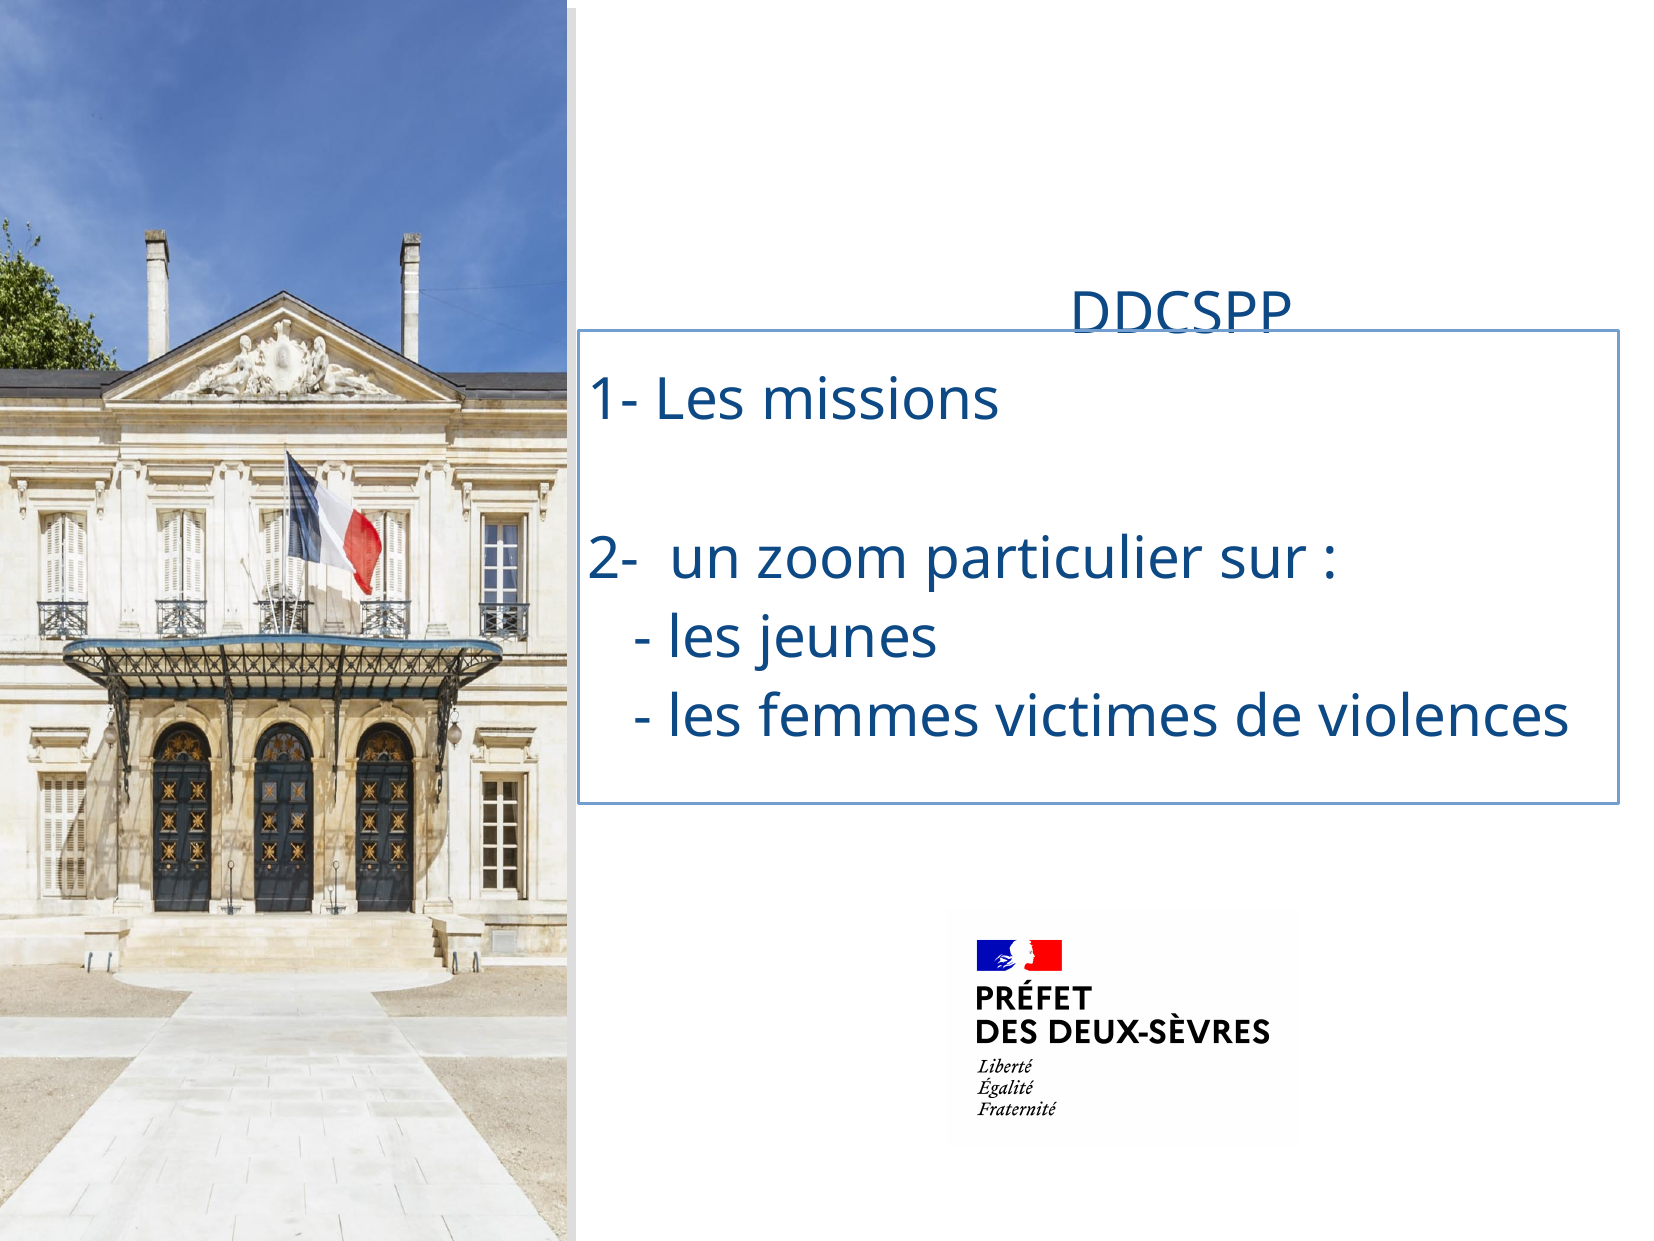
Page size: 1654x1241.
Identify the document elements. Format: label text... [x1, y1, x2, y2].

picture [0, 0, 567, 1241]
picture [946, 909, 1300, 1146]
text_box DDCSPP 1- Les missions 2- un zoom particulier sur : - les jeunes - les femmes victimes de violences [567, 236, 1654, 1135]
